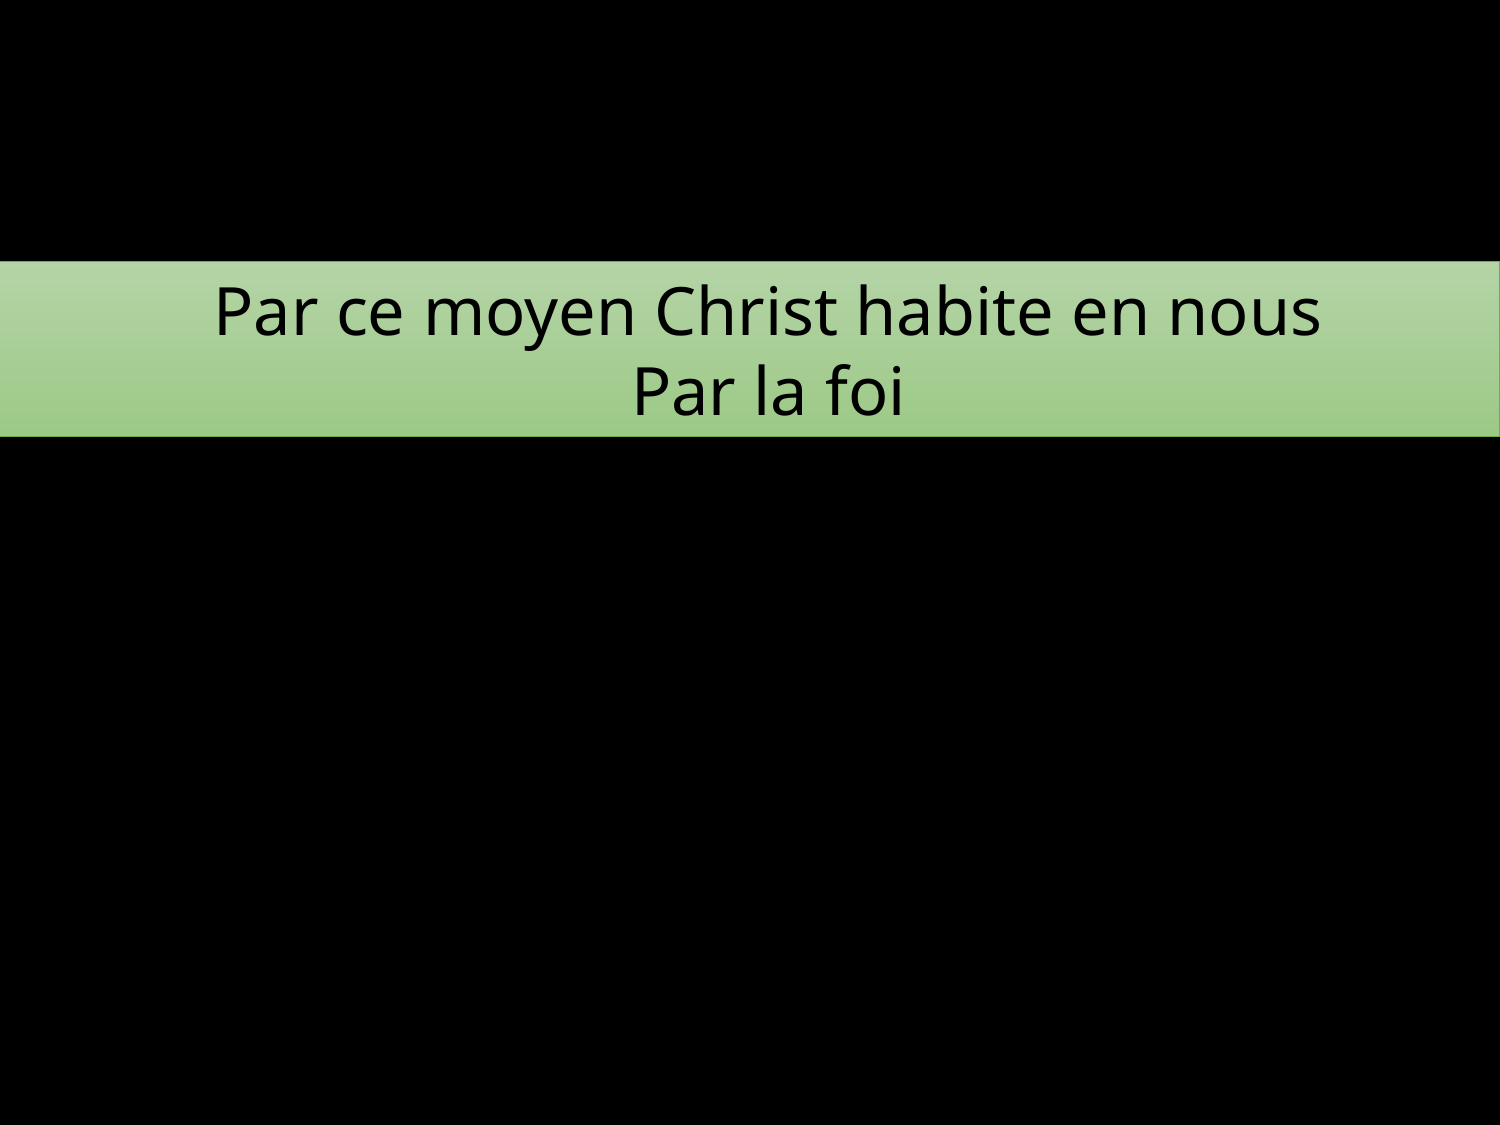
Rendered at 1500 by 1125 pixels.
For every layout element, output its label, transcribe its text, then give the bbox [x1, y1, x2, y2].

text_box Par ce moyen Christ habite en nous Par la foi [0, 261, 1500, 437]
